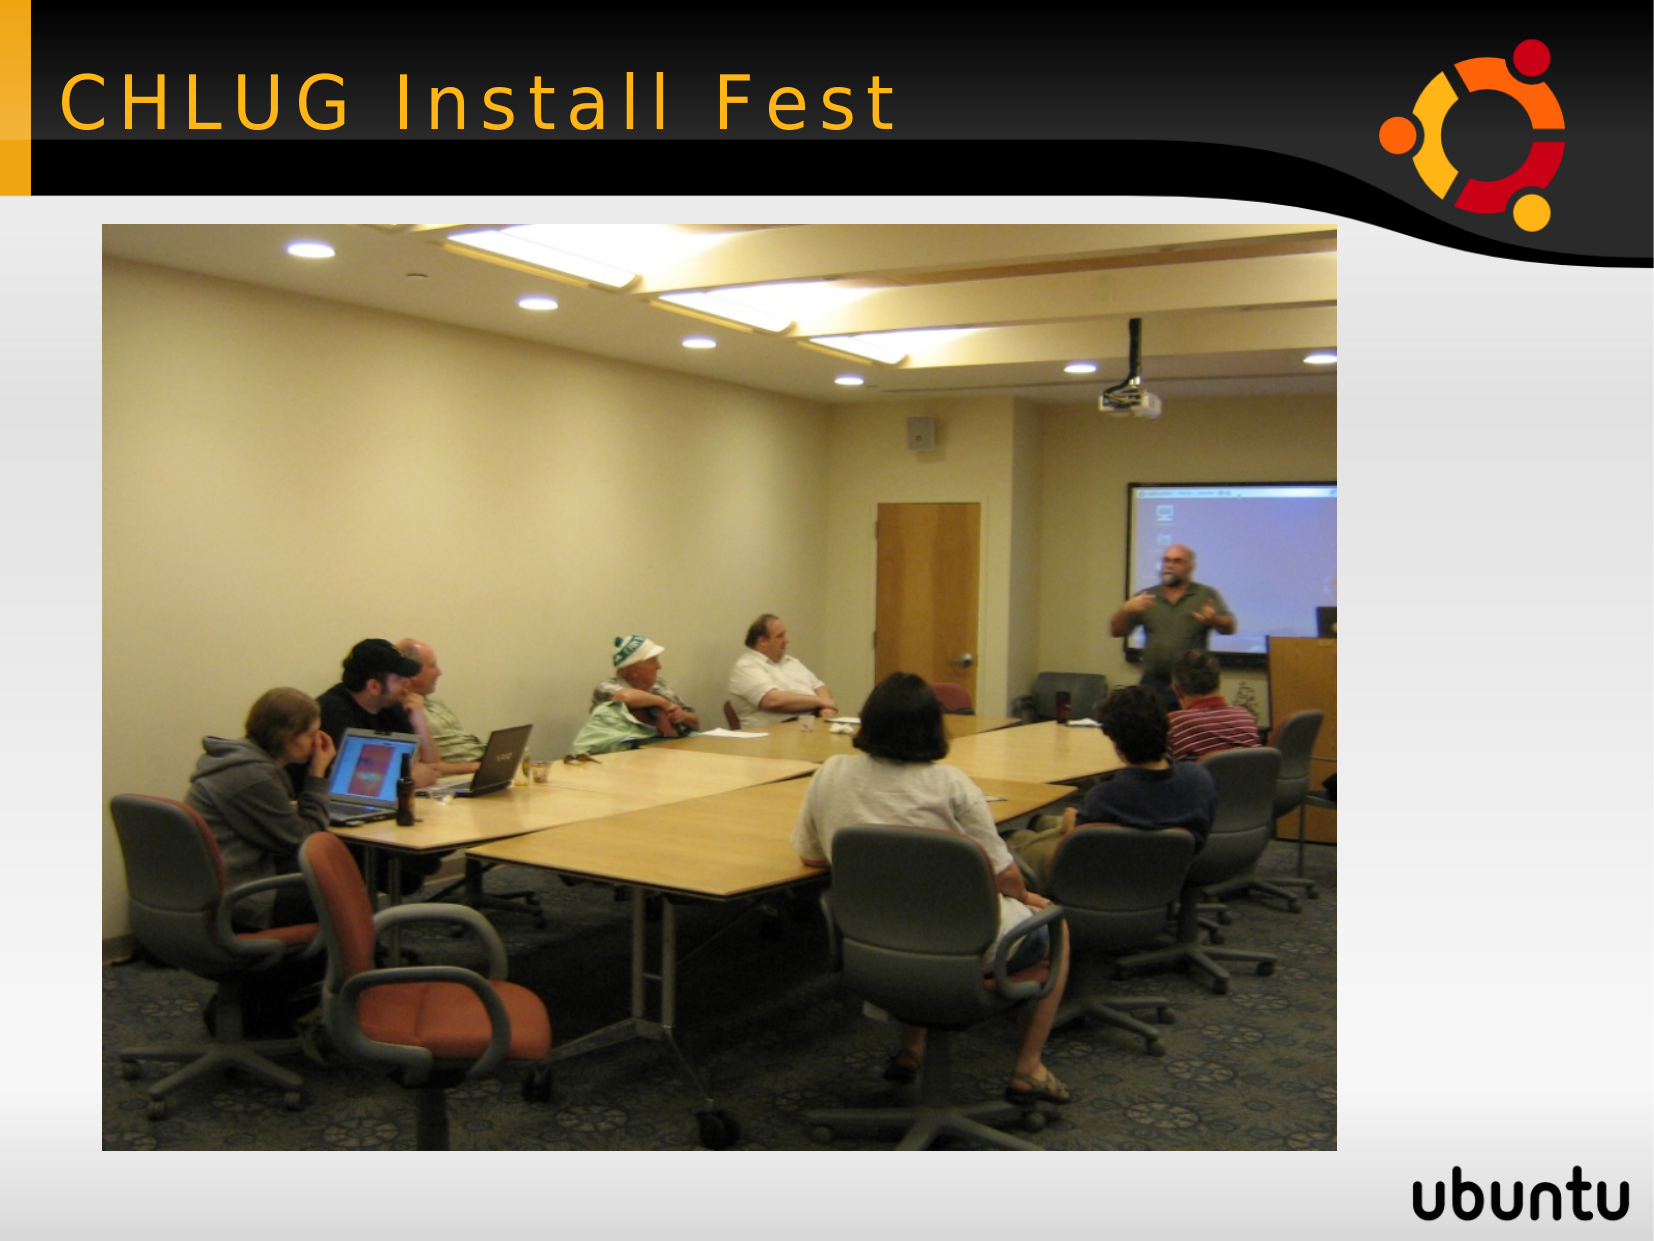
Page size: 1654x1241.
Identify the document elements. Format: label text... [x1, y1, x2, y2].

picture [0, 0, 1654, 1241]
title CHLUG Install Fest [59, 36, 1270, 171]
